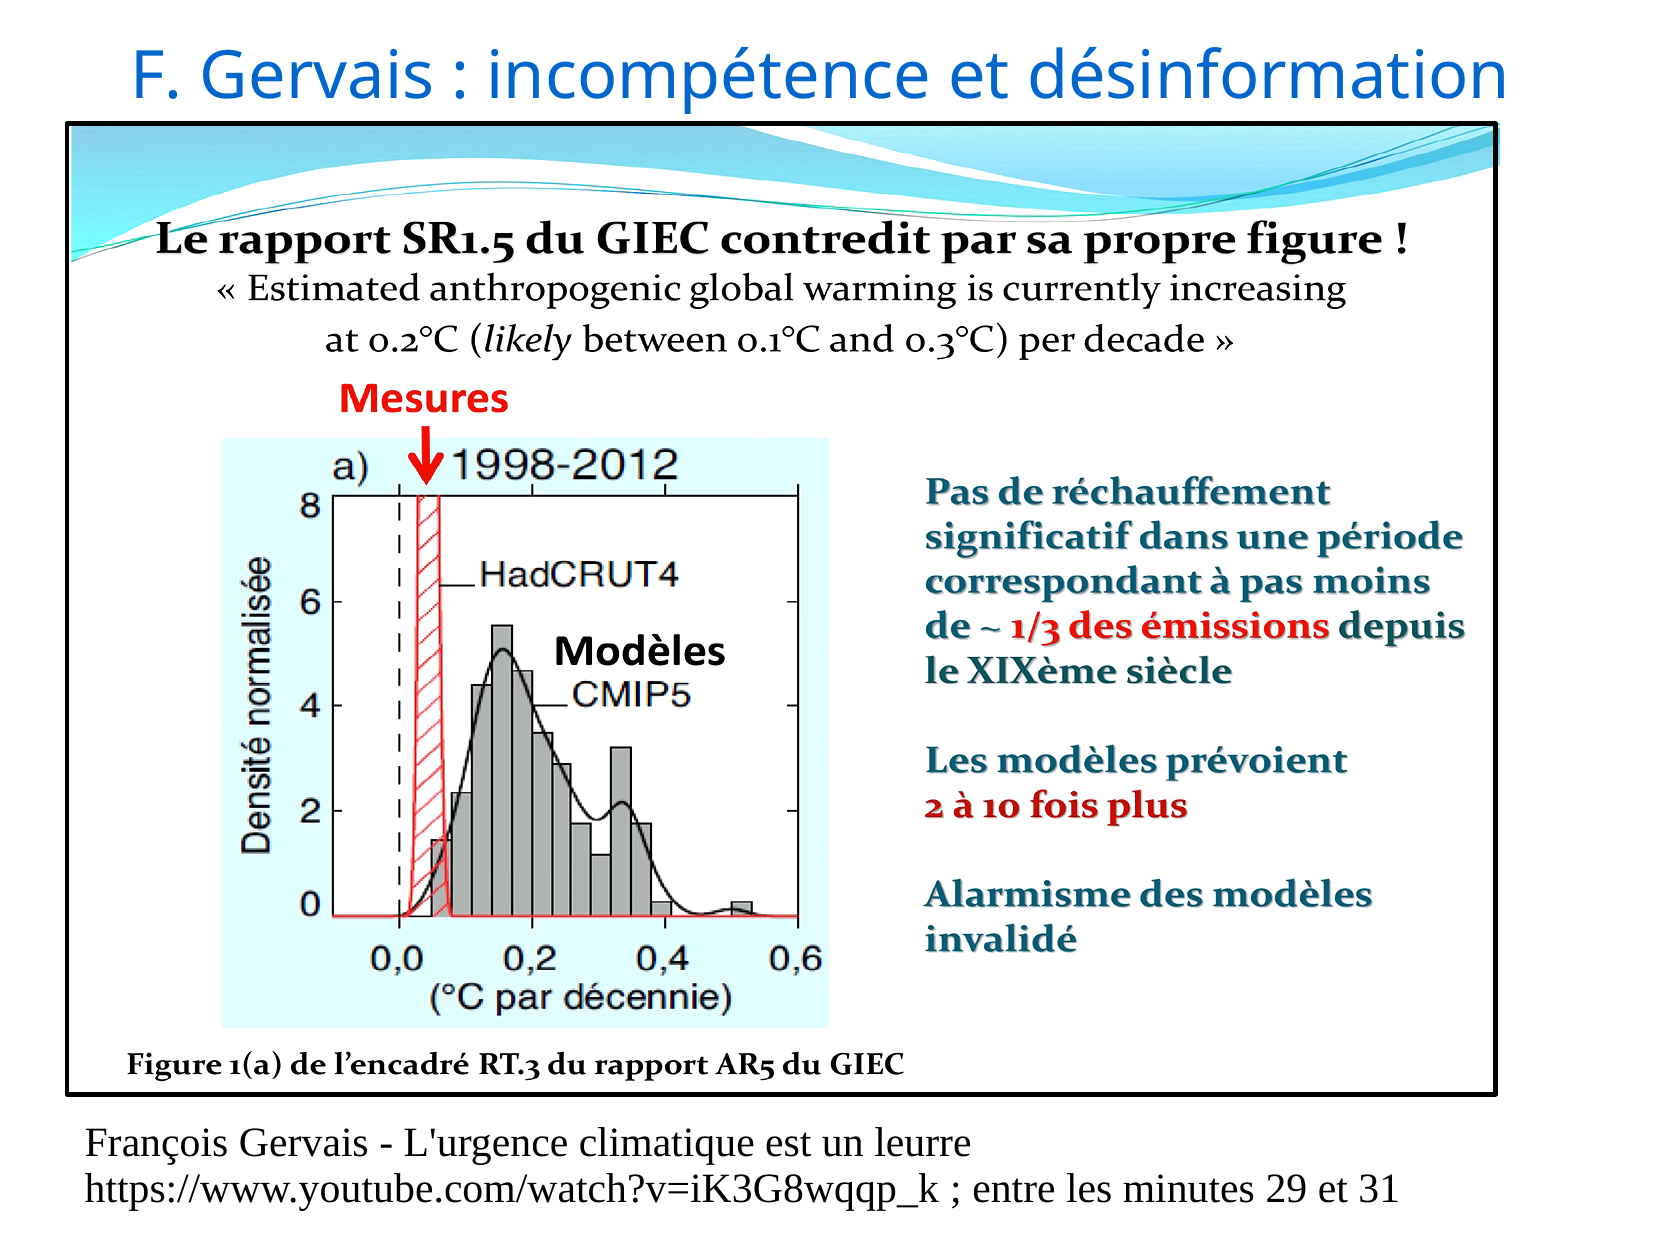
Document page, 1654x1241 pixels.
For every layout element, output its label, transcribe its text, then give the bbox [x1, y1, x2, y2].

picture [71, 126, 1493, 1092]
picture [71, 126, 1501, 1099]
text_box F. Gervais : incompétence et désinformation [23, 24, 1619, 126]
text_box François Gervais - L'urgence climatique est un leurre https://www.youtube.com/watch?v=iK3G8wqqp_k ; entre les minutes 29 et 31 [69, 1111, 1532, 1220]
